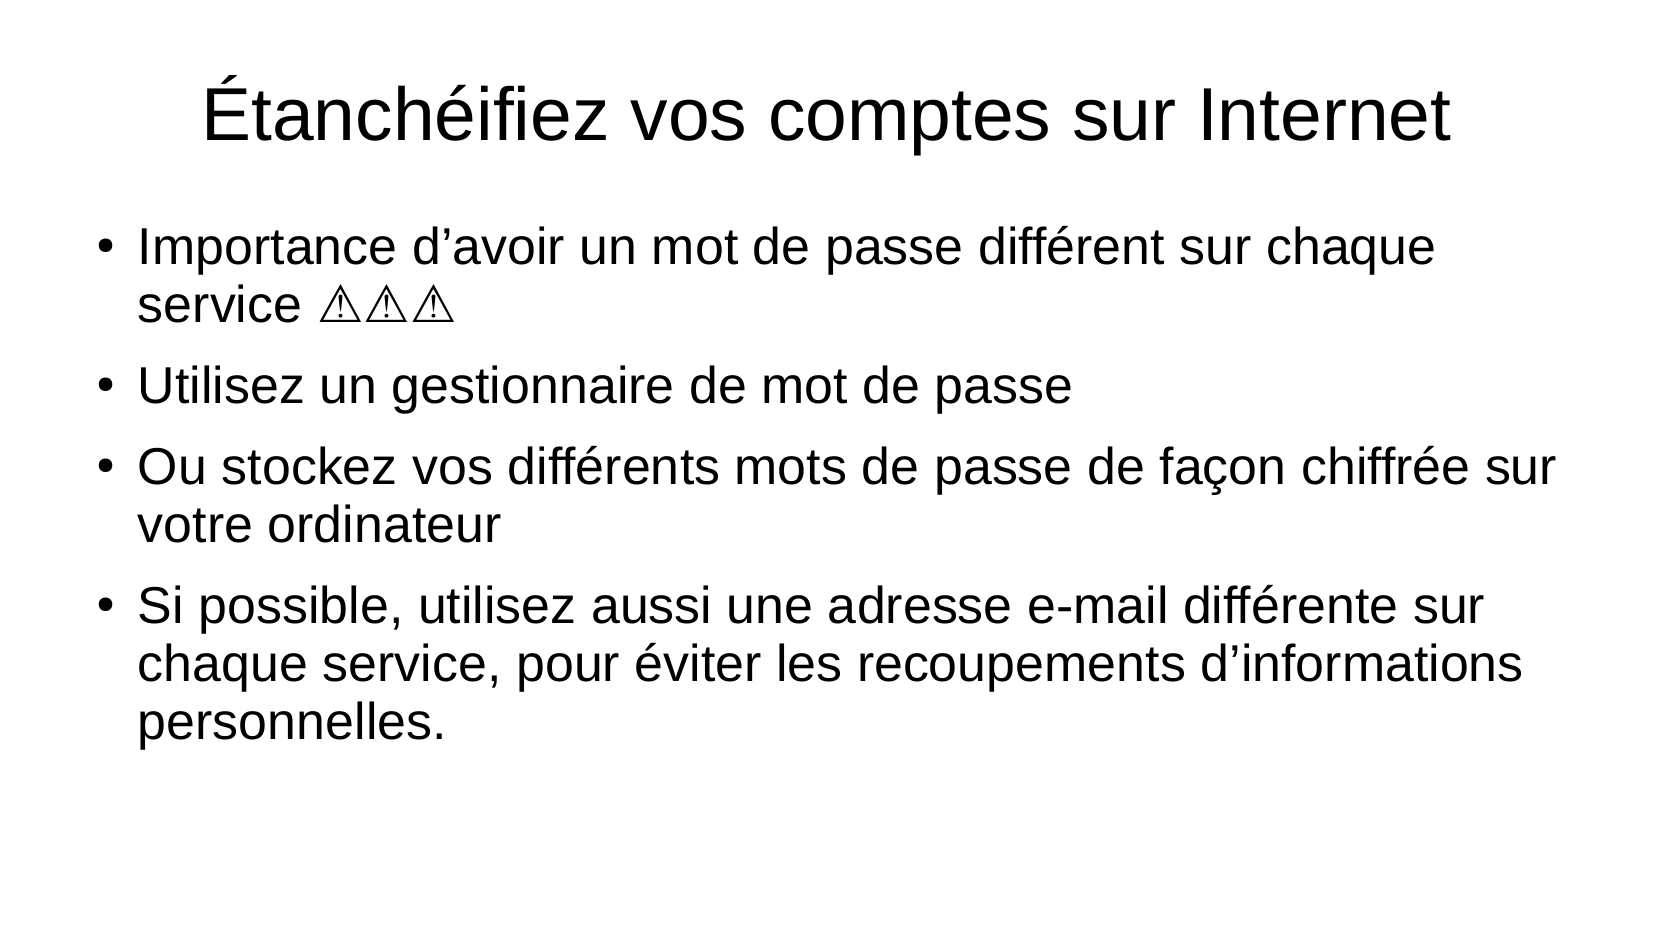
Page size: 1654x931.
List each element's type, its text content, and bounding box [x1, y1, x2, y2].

title Étanchéifiez vos comptes sur Internet [82, 37, 1571, 193]
list Importance d’avoir un mot de passe différent sur chaque service ⚠️⚠️⚠️ Utilisez un gestionnaire de mot de passe Ou stockez vos différents mots de passe de façon chiffrée sur votre ordinateur Si possible, utilisez aussi une adresse e-mail différente sur chaque service, pour éviter les recoupements d’informations personnelles. [82, 217, 1571, 758]
